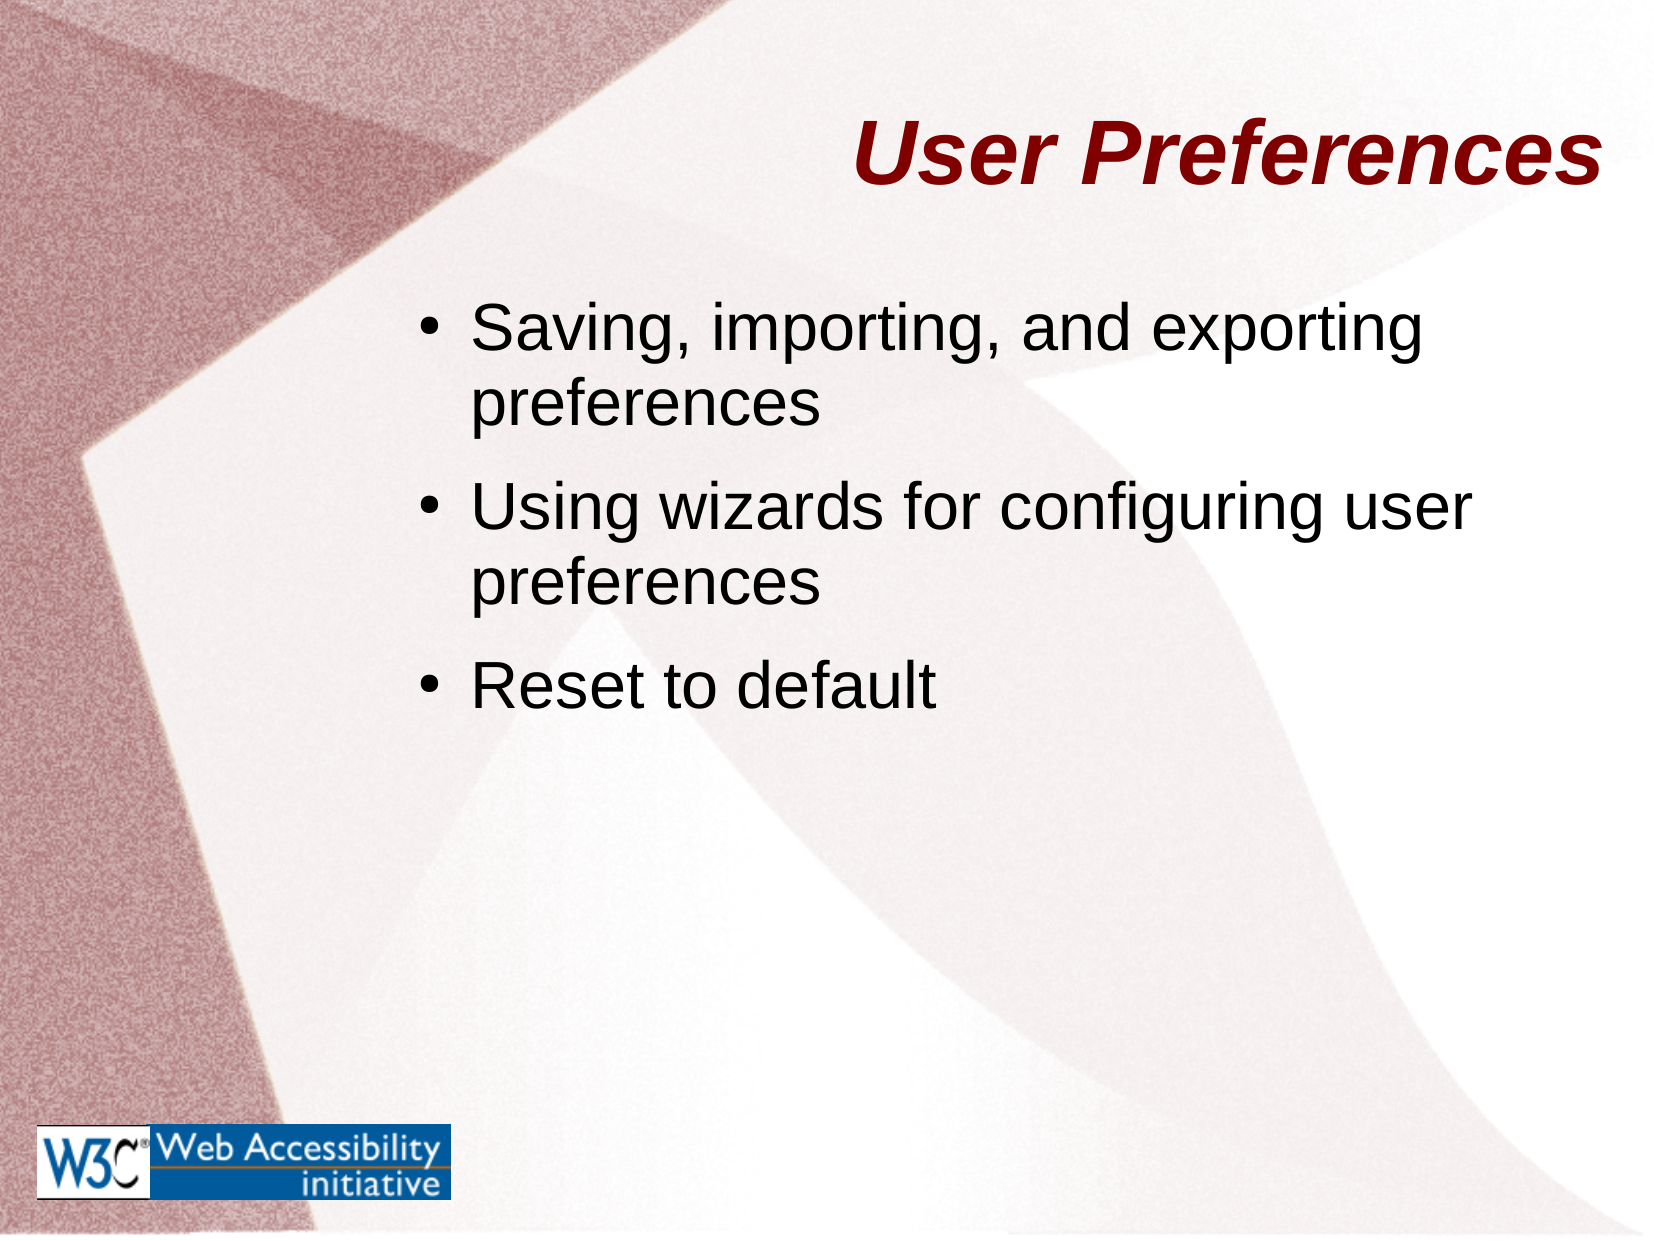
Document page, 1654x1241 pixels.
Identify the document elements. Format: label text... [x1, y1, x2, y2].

picture [0, 0, 1654, 1241]
list Saving, importing, and exporting preferences Using wizards for configuring user preferences Reset to default [324, 290, 1601, 916]
title User Preferences [596, 49, 1607, 257]
